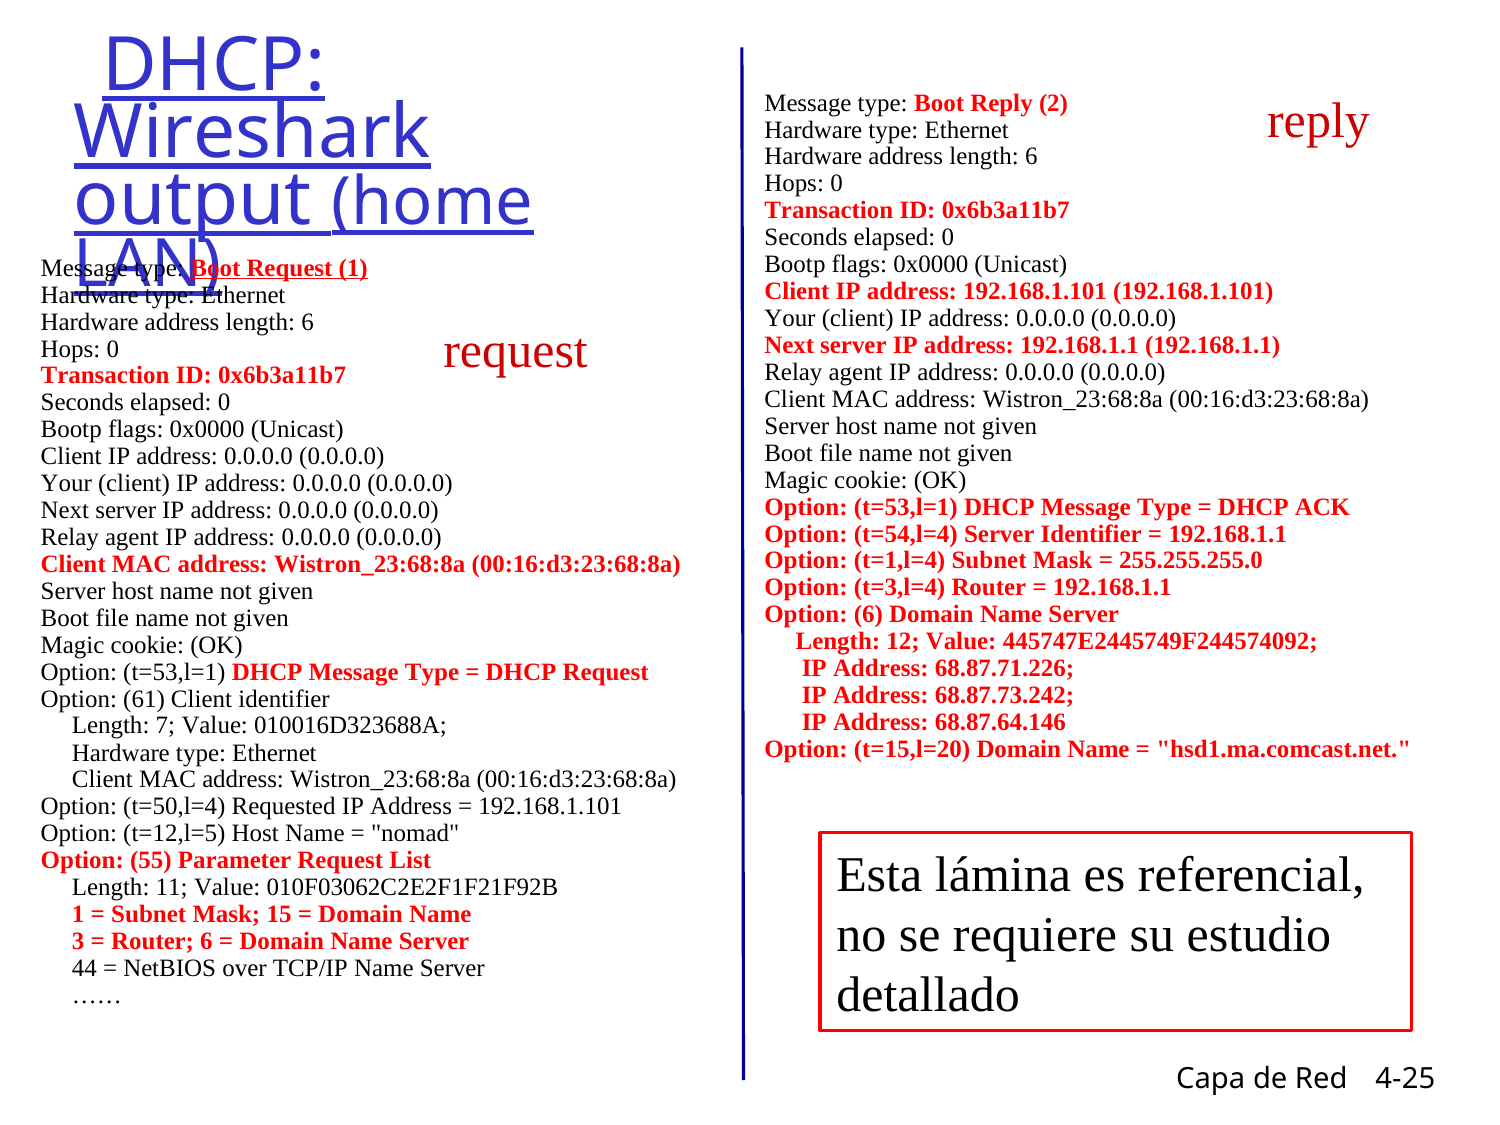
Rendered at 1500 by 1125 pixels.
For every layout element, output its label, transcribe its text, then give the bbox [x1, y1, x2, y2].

text_box Message type: Boot Reply (2) Hardware type: Ethernet Hardware address length: 6 Hops: 0 Transaction ID: 0x6b3a11b7 Seconds elapsed: 0 Bootp flags: 0x0000 (Unicast) Client IP address: 192.168.1.101 (192.168.1.101) Your (client) IP address: 0.0.0.0 (0.0.0.0) Next server IP address: 192.168.1.1 (192.168.1.1) Relay agent IP address: 0.0.0.0 (0.0.0.0) Client MAC address: Wistron_23:68:8a (00:16:d3:23:68:8a) Server host name not given Boot file name not given Magic cookie: (OK) Option: (t=53,l=1) DHCP Message Type = DHCP ACK Option: (t=54,l=4) Server Identifier = 192.168.1.1 Option: (t=1,l=4) Subnet Mask = 255.255.255.0 Option: (t=3,l=4) Router = 192.168.1.1 Option: (6) Domain Name Server Length: 12; Value: 445747E2445749F244574092; IP Address: 68.87.71.226; IP Address: 68.87.73.242; IP Address: 68.87.64.146 Option: (t=15,l=20) Domain Name = "hsd1.ma.comcast.net." [749, 81, 1428, 798]
title DHCP: Wireshark output (home LAN) [58, 28, 667, 217]
text_box Esta lámina es referencial, no se requiere su estudio detallado [819, 832, 1412, 1031]
text_box reply [1252, 79, 1386, 156]
text_box request [428, 309, 603, 385]
text_box Message type: Boot Request (1) Hardware type: Ethernet Hardware address length: 6 Hops: 0 Transaction ID: 0x6b3a11b7 Seconds elapsed: 0 Bootp flags: 0x0000 (Unicast) Client IP address: 0.0.0.0 (0.0.0.0) Your (client) IP address: 0.0.0.0 (0.0.0.0) Next server IP address: 0.0.0.0 (0.0.0.0) Relay agent IP address: 0.0.0.0 (0.0.0.0) Client MAC address: Wistron_23:68:8a (00:16:d3:23:68:8a) Server host name not given Boot file name not given Magic cookie: (OK) Option: (t=53,l=1) DHCP Message Type = DHCP Request Option: (61) Client identifier Length: 7; Value: 010016D323688A; Hardware type: Ethernet Client MAC address: Wistron_23:68:8a (00:16:d3:23:68:8a) Option: (t=50,l=4) Requested IP Address = 192.168.1.101 Option: (t=12,l=5) Host Name = "nomad" Option: (55) Parameter Request List Length: 11; Value: 010F03062C2E2F1F21F92B 1 = Subnet Mask; 15 = Domain Name 3 = Router; 6 = Domain Name Server 44 = NetBIOS over TCP/IP Name Server …… [25, 247, 697, 1017]
